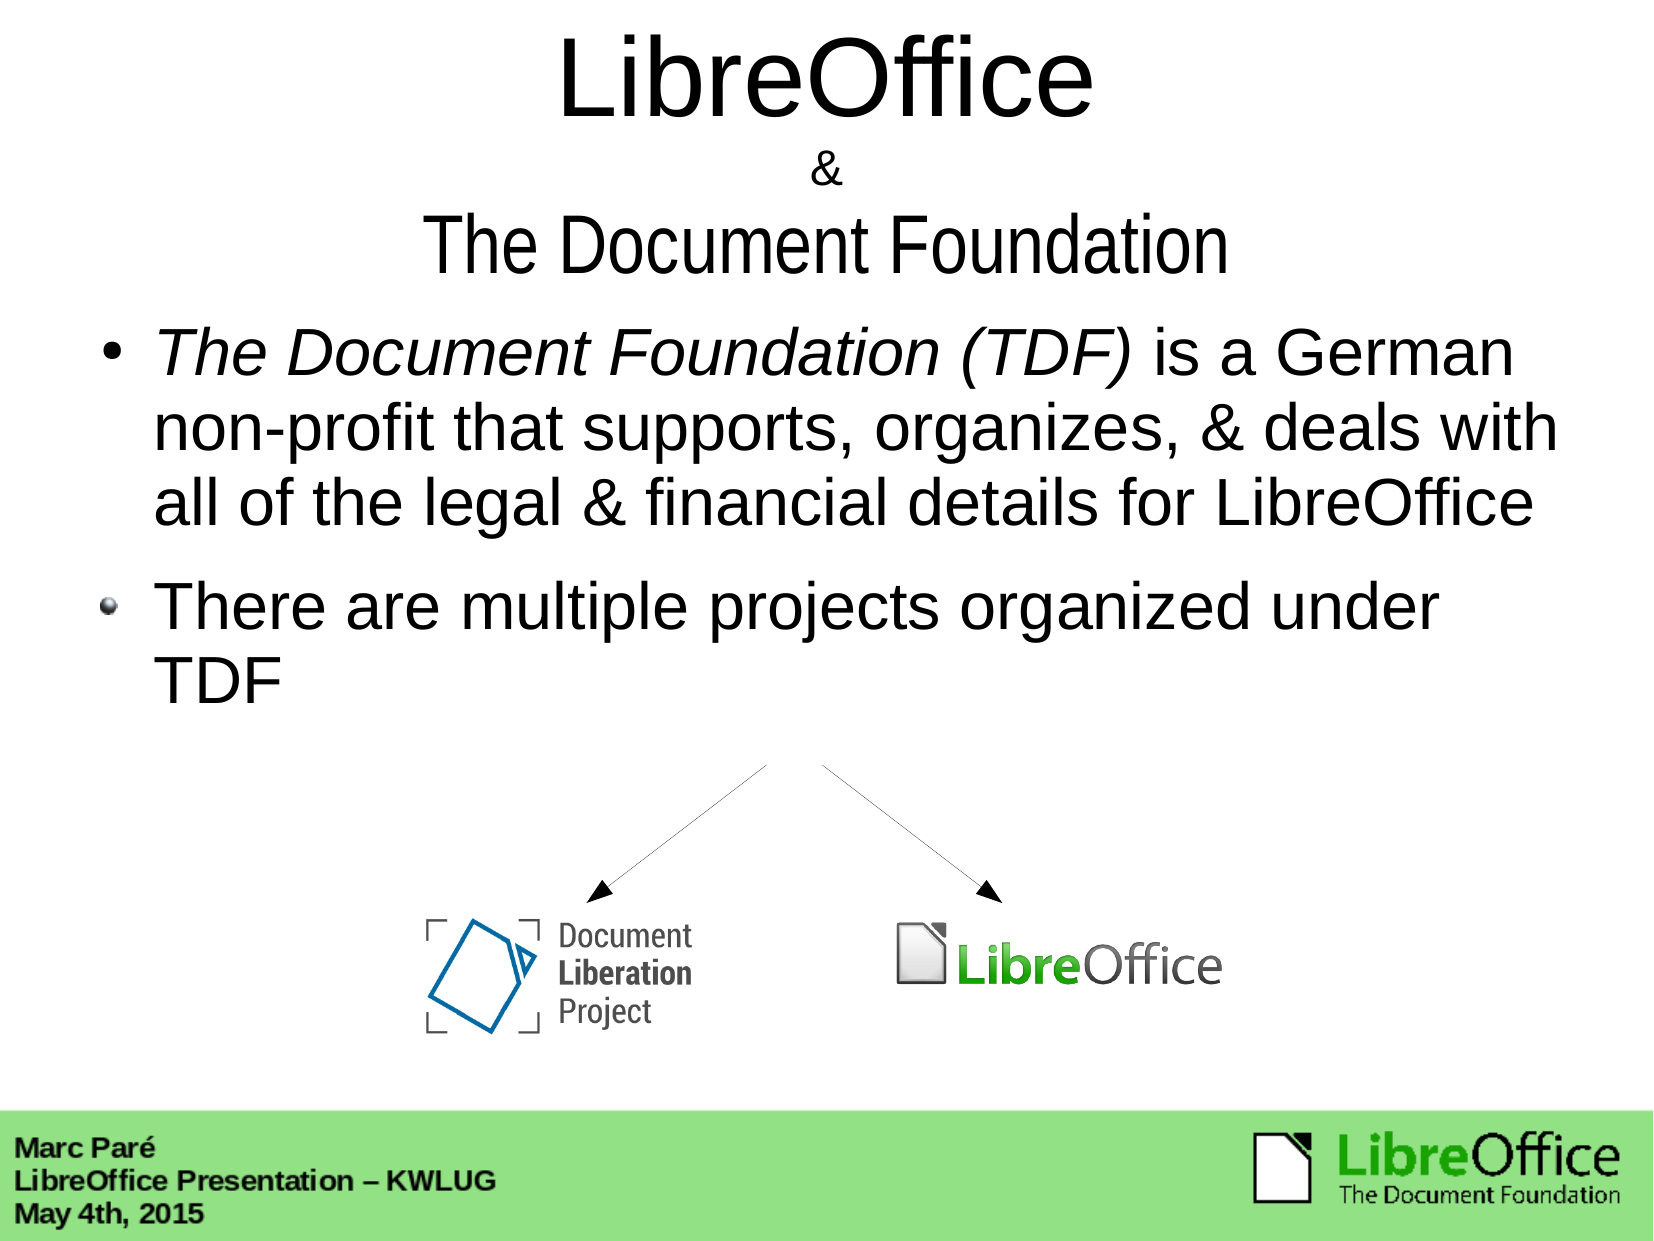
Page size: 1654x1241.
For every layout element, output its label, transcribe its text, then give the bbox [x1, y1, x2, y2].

picture [0, 0, 1654, 1241]
title LibreOffice & The Document Foundation [31, 13, 1622, 293]
list The Document Foundation (TDF) is a German non-profit that supports, organizes, & deals with all of the legal & financial details for LibreOffice There are multiple projects organized under TDF [82, 315, 1571, 1010]
